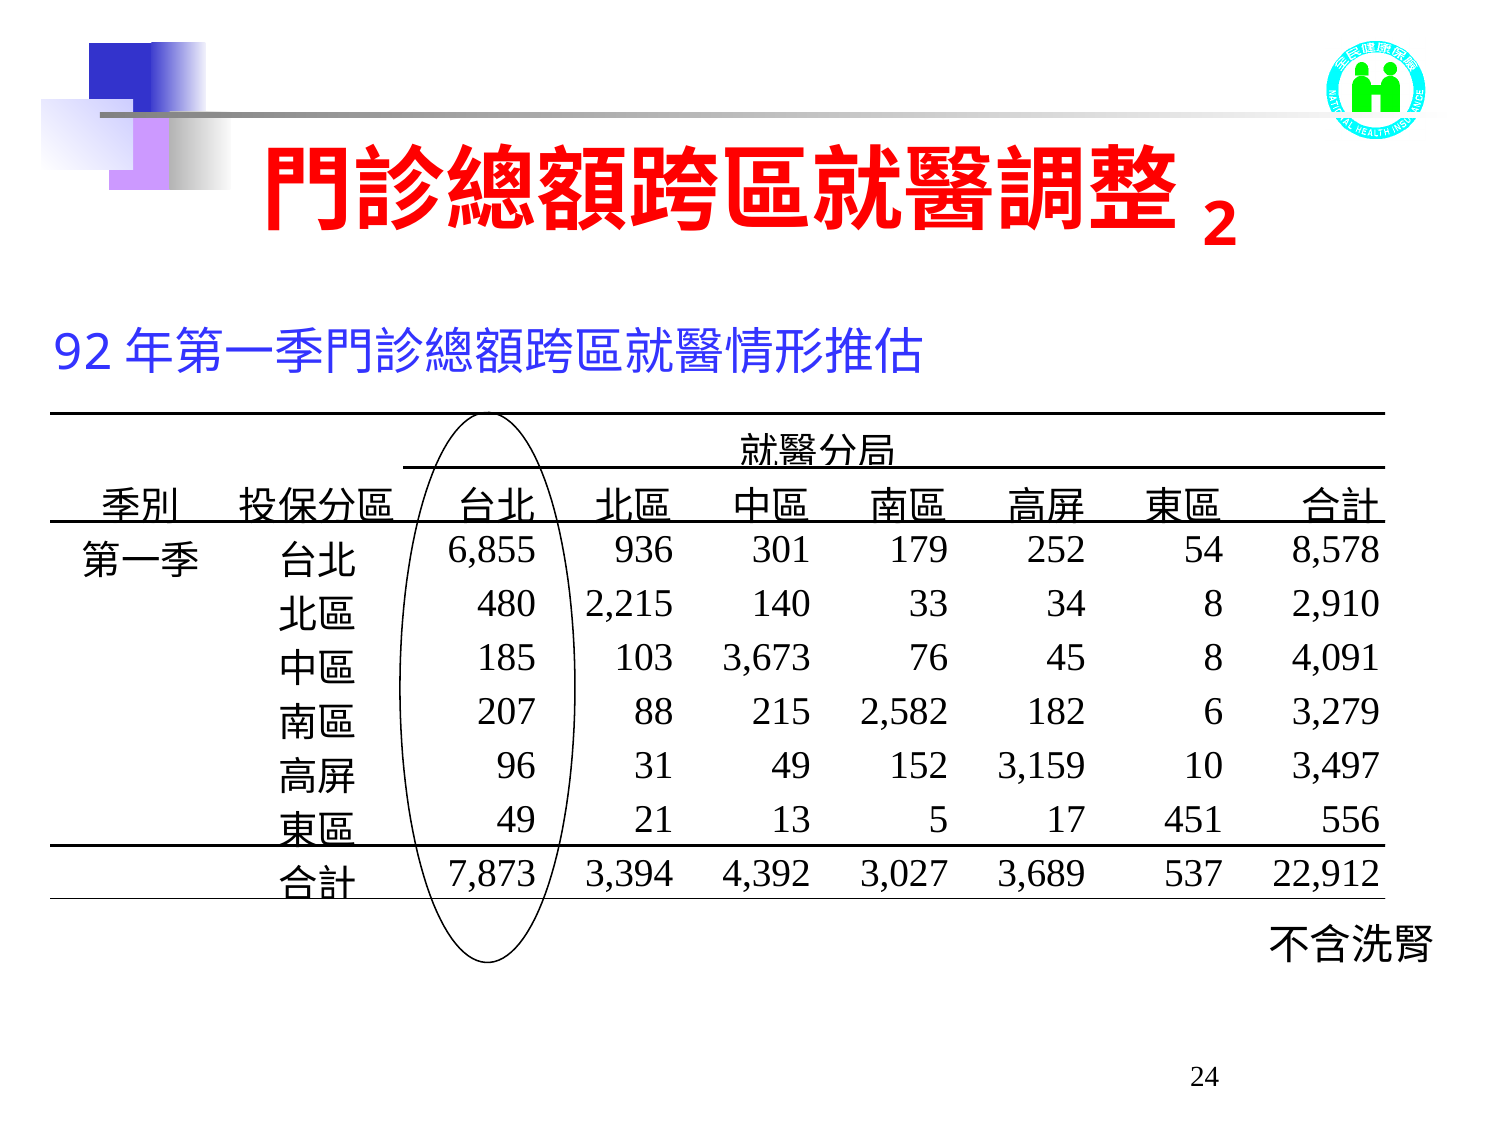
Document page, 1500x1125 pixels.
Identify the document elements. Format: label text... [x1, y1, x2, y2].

chart [50, 412, 1388, 901]
text_box 不含洗腎 [1253, 909, 1451, 976]
text_box 92年第一季門診總額跨區就醫情形推估 [37, 312, 918, 388]
title 門診總額跨區就醫調整2 [112, 99, 1388, 288]
text_box [1175, 1050, 1488, 1125]
